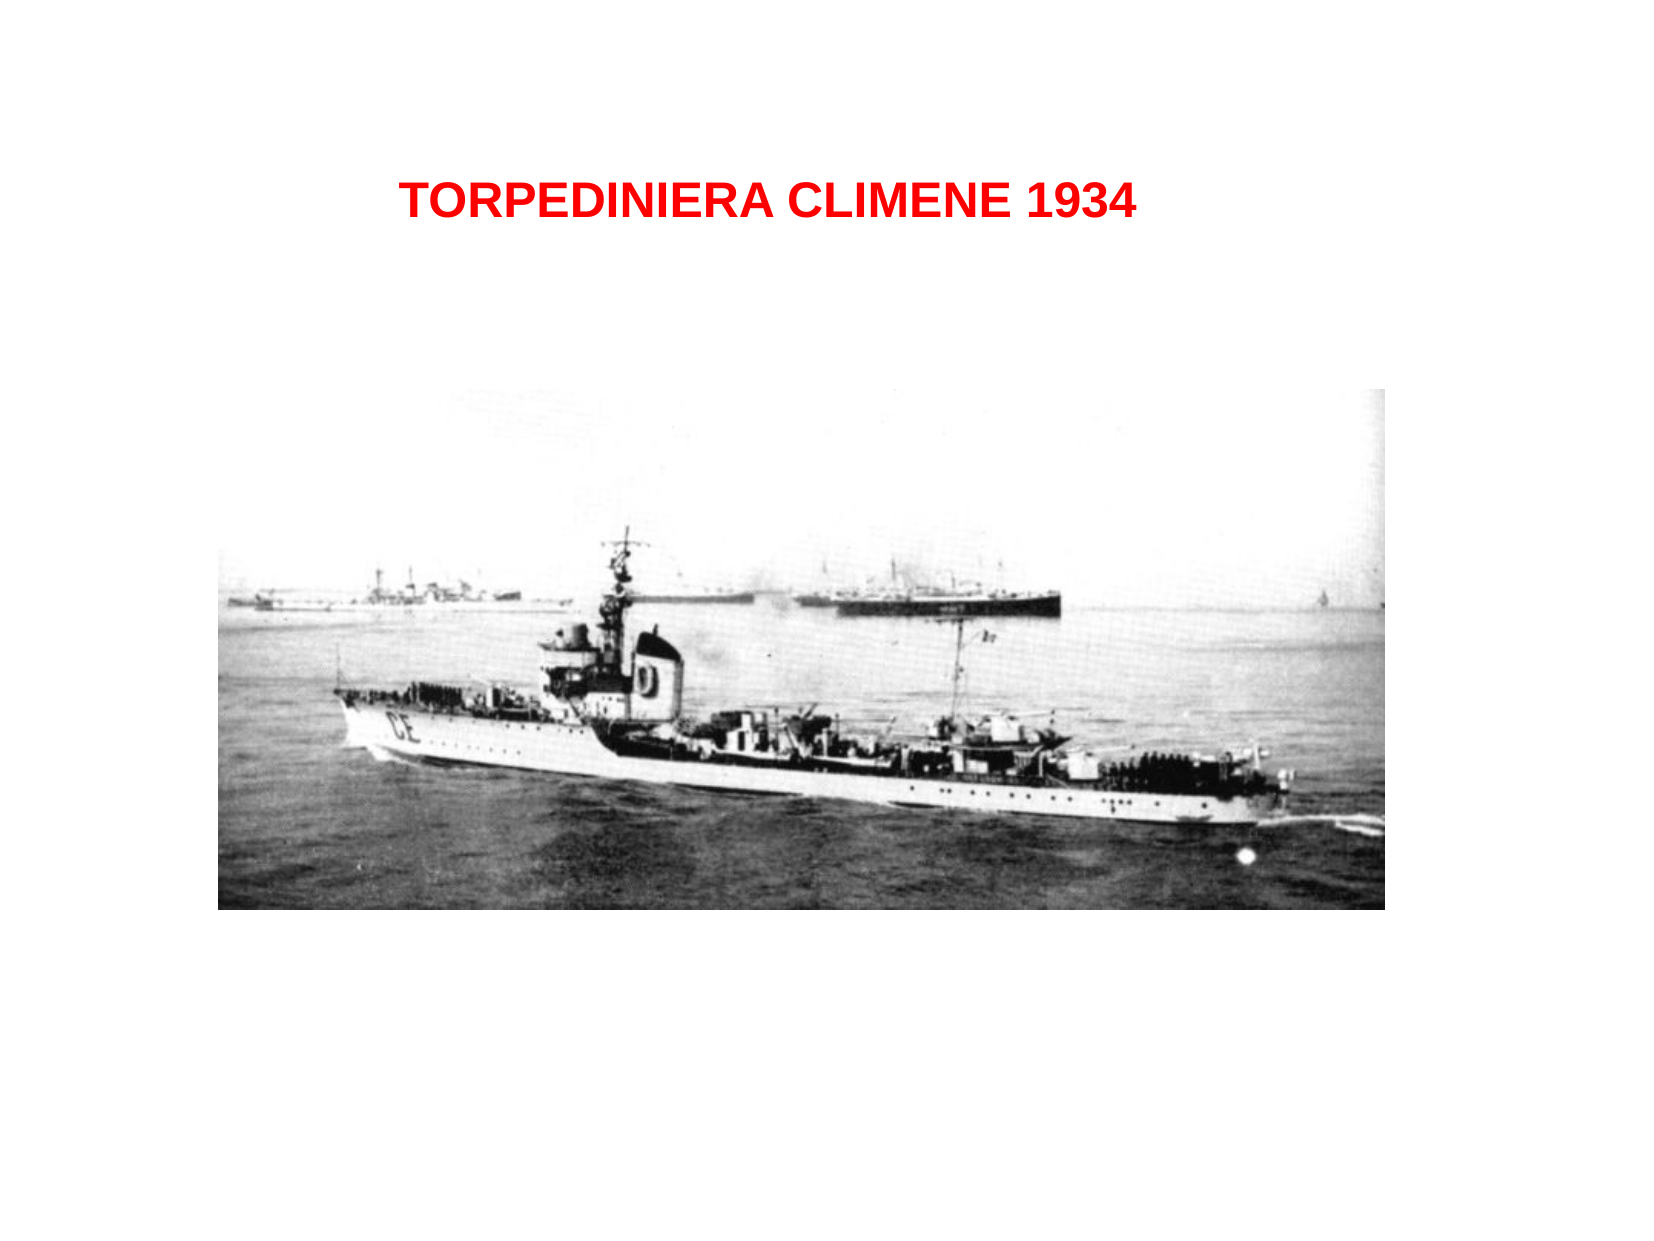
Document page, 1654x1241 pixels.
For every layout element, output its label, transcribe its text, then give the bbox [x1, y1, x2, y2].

text_box TORPEDINIERA CLIMENE 1934 [383, 165, 1152, 236]
picture [218, 389, 1385, 910]
